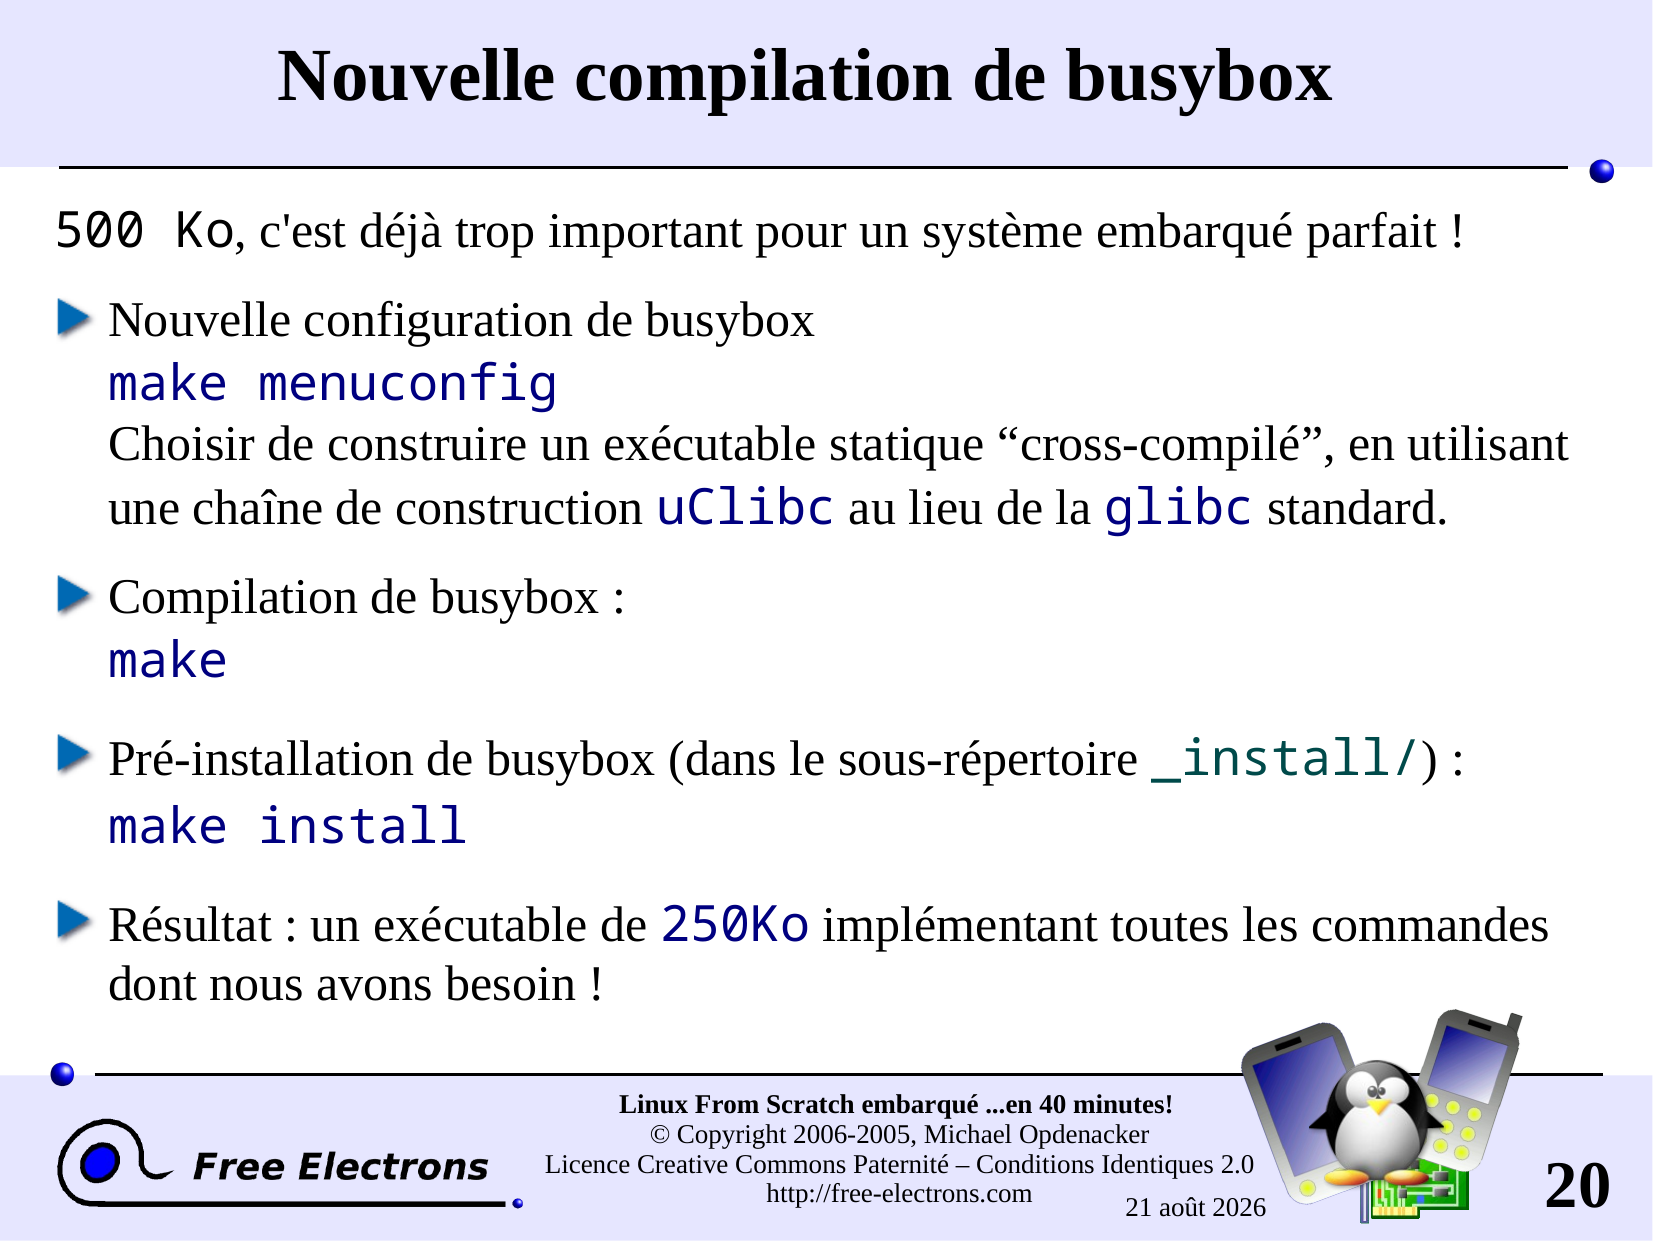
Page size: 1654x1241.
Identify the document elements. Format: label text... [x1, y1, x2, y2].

title Nouvelle compilation de busybox [60, 18, 1551, 132]
list 500 Ko, c'est déjà trop important pour un système embarqué parfait ! Nouvelle configuration de busybox make menuconfig Choisir de construire un exécutable statique “cross-compilé”, en utilisant une chaîne de construction uClibc au lieu de la glibc standard. Compilation de busybox : make Pré-installation de busybox (dans le sous-répertoire _install/) : make install Résultat : un exécutable de 250Ko implémentant toutes les commandes dont nous avons besoin ! [37, 194, 1598, 1045]
picture [1225, 1045, 1527, 1241]
picture [50, 1108, 527, 1216]
